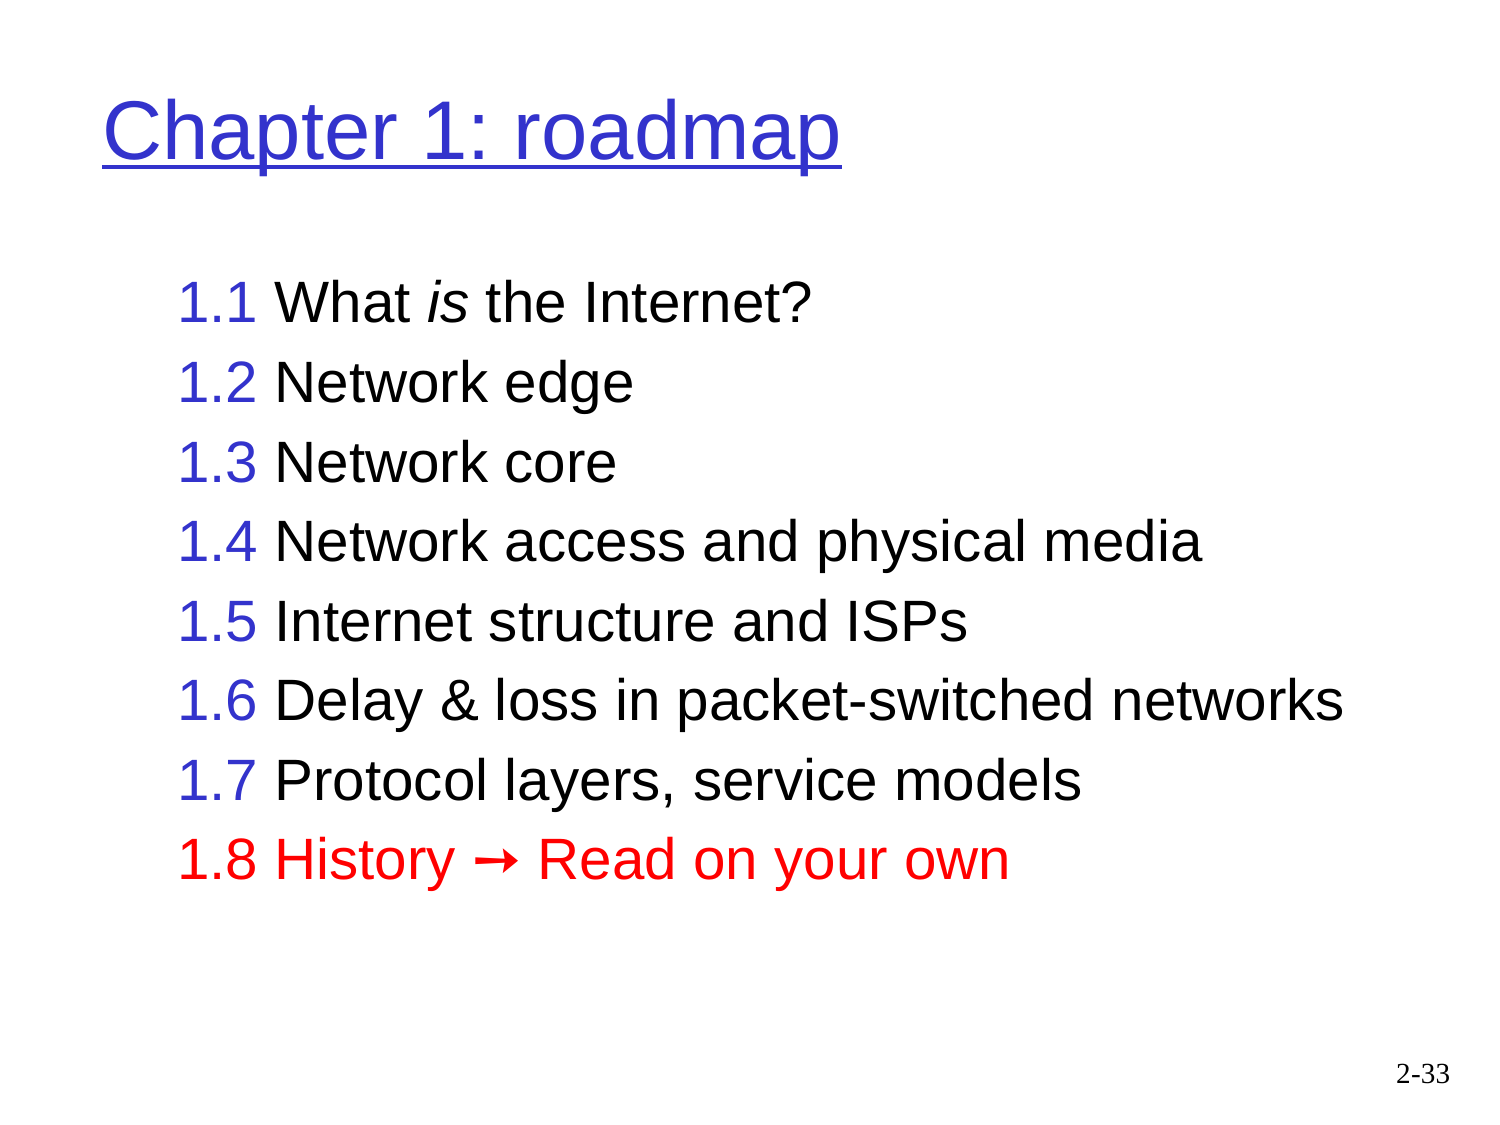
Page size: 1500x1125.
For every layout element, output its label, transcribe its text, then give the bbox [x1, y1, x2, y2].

list 1.1 What is the Internet? 1.2 Network edge 1.3 Network core 1.4 Network access and physical media 1.5 Internet structure and ISPs 1.6 Delay & loss in packet-switched networks 1.7 Protocol layers, service models 1.8 History  Read on your own [87, 262, 1434, 1026]
title Chapter 1: roadmap [87, 37, 1363, 225]
